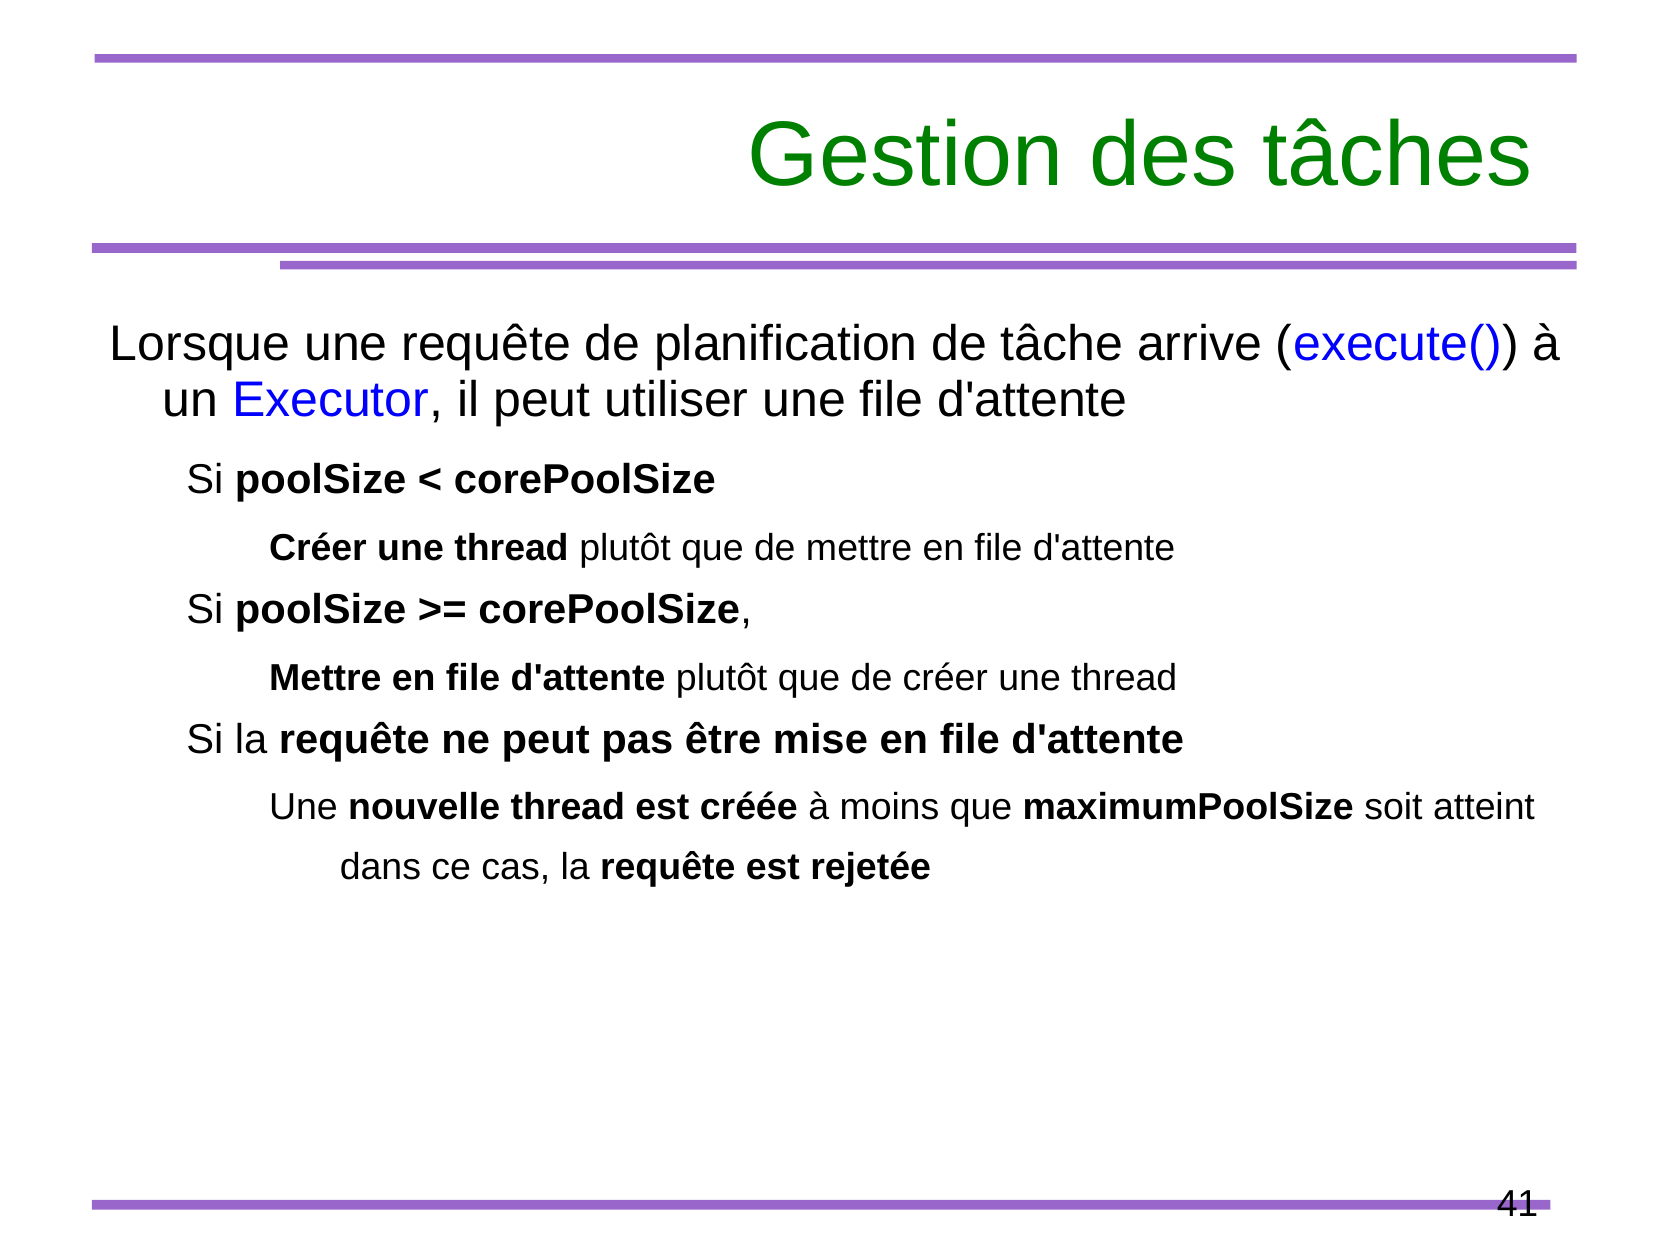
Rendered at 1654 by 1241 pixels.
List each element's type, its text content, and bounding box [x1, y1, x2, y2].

list Lorsque une requête de planification de tâche arrive (execute()) à un Executor, il peut utiliser une file d'attente Si poolSize < corePoolSize Créer une thread plutôt que de mettre en file d'attente Si poolSize >= corePoolSize, Mettre en file d'attente plutôt que de créer une thread Si la requête ne peut pas être mise en file d'attente Une nouvelle thread est créée à moins que maximumPoolSize soit atteint dans ce cas, la requête est rejetée [92, 315, 1563, 1163]
title Gestion des tâches [121, 49, 1534, 257]
